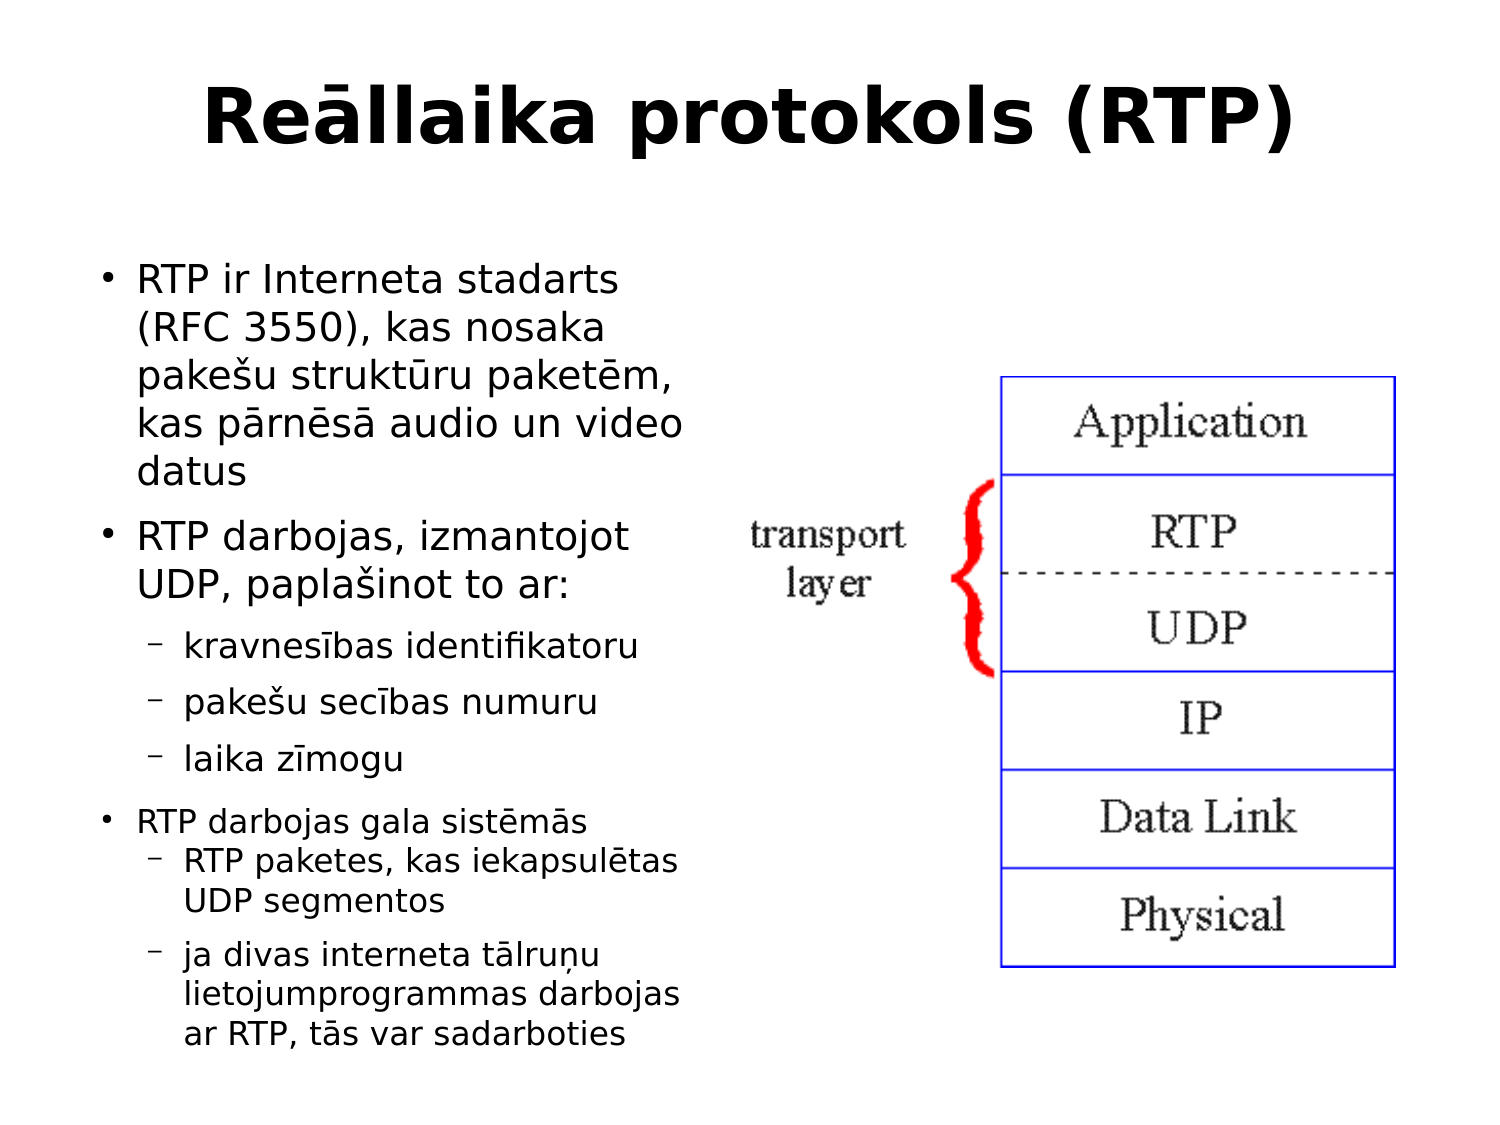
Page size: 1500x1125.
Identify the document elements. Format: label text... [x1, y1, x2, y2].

list RTP ir Interneta stadarts (RFC 3550), kas nosaka pakešu struktūru paketēm, kas pārnēsā audio un video datus RTP darbojas, izmantojot UDP, paplašinot to ar: kravnesības identifikatoru pakešu secības numuru laika zīmogu RTP darbojas gala sistēmās RTP paketes, kas iekapsulētas UDP segmentos ja divas interneta tālruņu lietojumprogrammas darbojas ar RTP, tās var sadarboties [75, 246, 720, 1075]
title Reāllaika protokols (RTP) [75, 74, 1425, 150]
picture [751, 376, 1396, 968]
